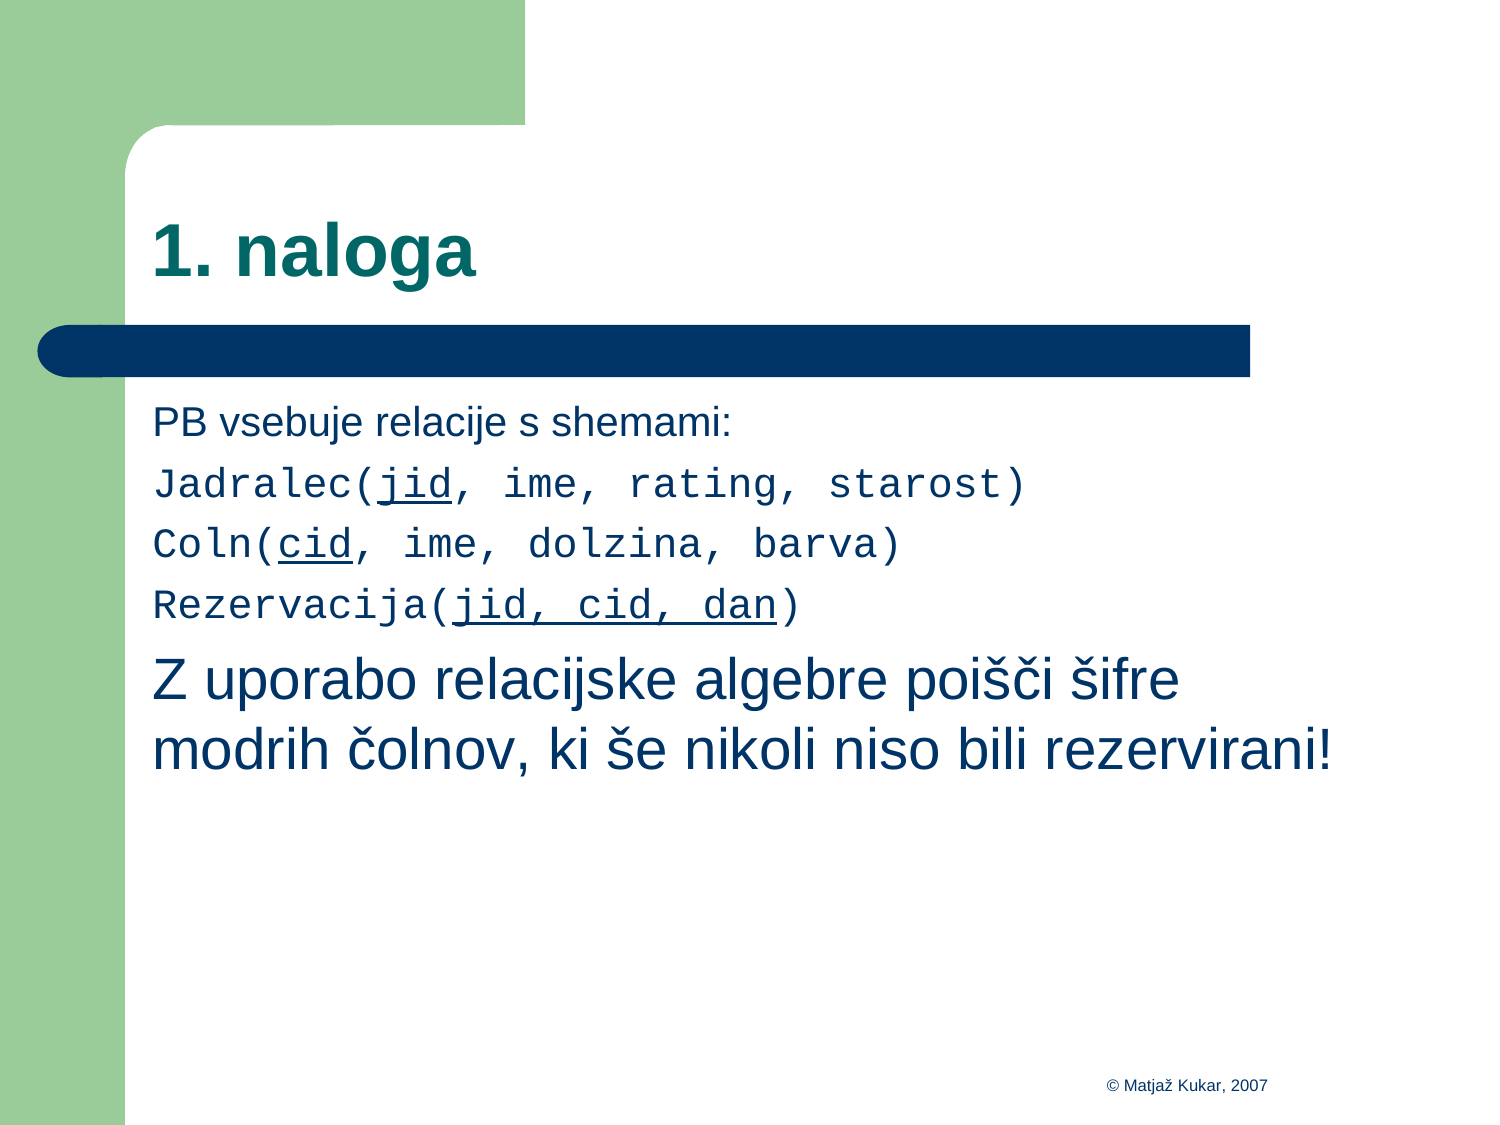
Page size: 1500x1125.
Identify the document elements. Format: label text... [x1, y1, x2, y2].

list PB vsebuje relacije s shemami: Jadralec(jid, ime, rating, starost) Coln(cid, ime, dolzina, barva) Rezervacija(jid, cid, dan) Z uporabo relacijske algebre poišči šifre modrih čolnov, ki še nikoli niso bili rezervirani! [137, 387, 1400, 999]
text_box © Matjaž Kukar, 2007 [949, 1025, 1426, 1103]
title 1. naloga [136, 136, 1414, 301]
